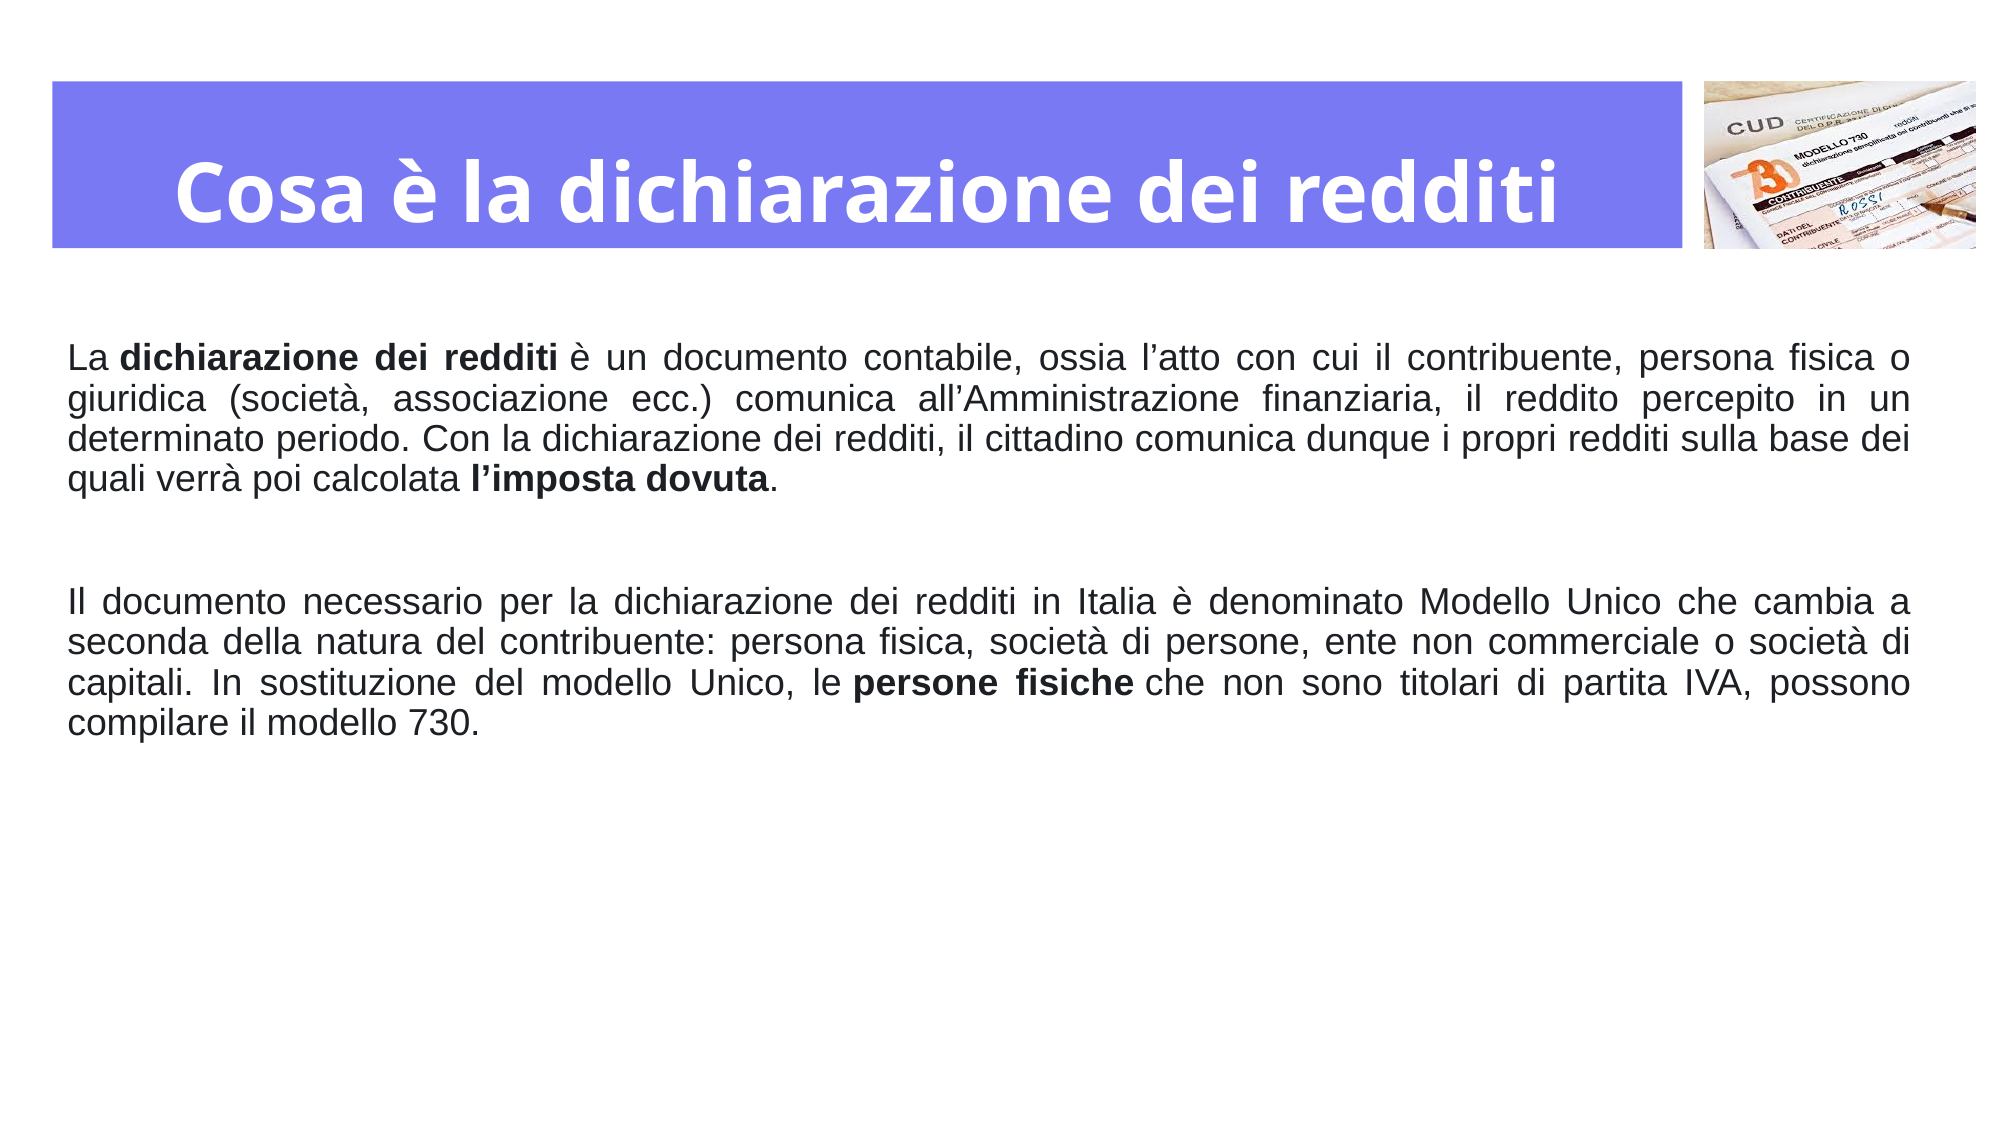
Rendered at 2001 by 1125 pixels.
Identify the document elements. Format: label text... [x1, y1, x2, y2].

title Cosa è la dichiarazione dei redditi [52, 81, 1683, 249]
picture [1704, 81, 1976, 249]
subtitle La dichiarazione dei redditi è un documento contabile, ossia l’atto con cui il contribuente, persona fisica o giuridica (società, associazione ecc.) comunica all’Amministrazione finanziaria, il reddito percepito in un determinato periodo. Con la dichiarazione dei redditi, il cittadino comunica dunque i propri redditi sulla base dei quali verrà poi calcolata l’imposta dovuta. Il documento necessario per la dichiarazione dei redditi in Italia è denominato Modello Unico che cambia a seconda della natura del contribuente: persona fisica, società di persone, ente non commerciale o società di capitali. In sostituzione del modello Unico, le persone fisiche che non sono titolari di partita IVA, possono compilare il modello 730. [52, 330, 1945, 1070]
